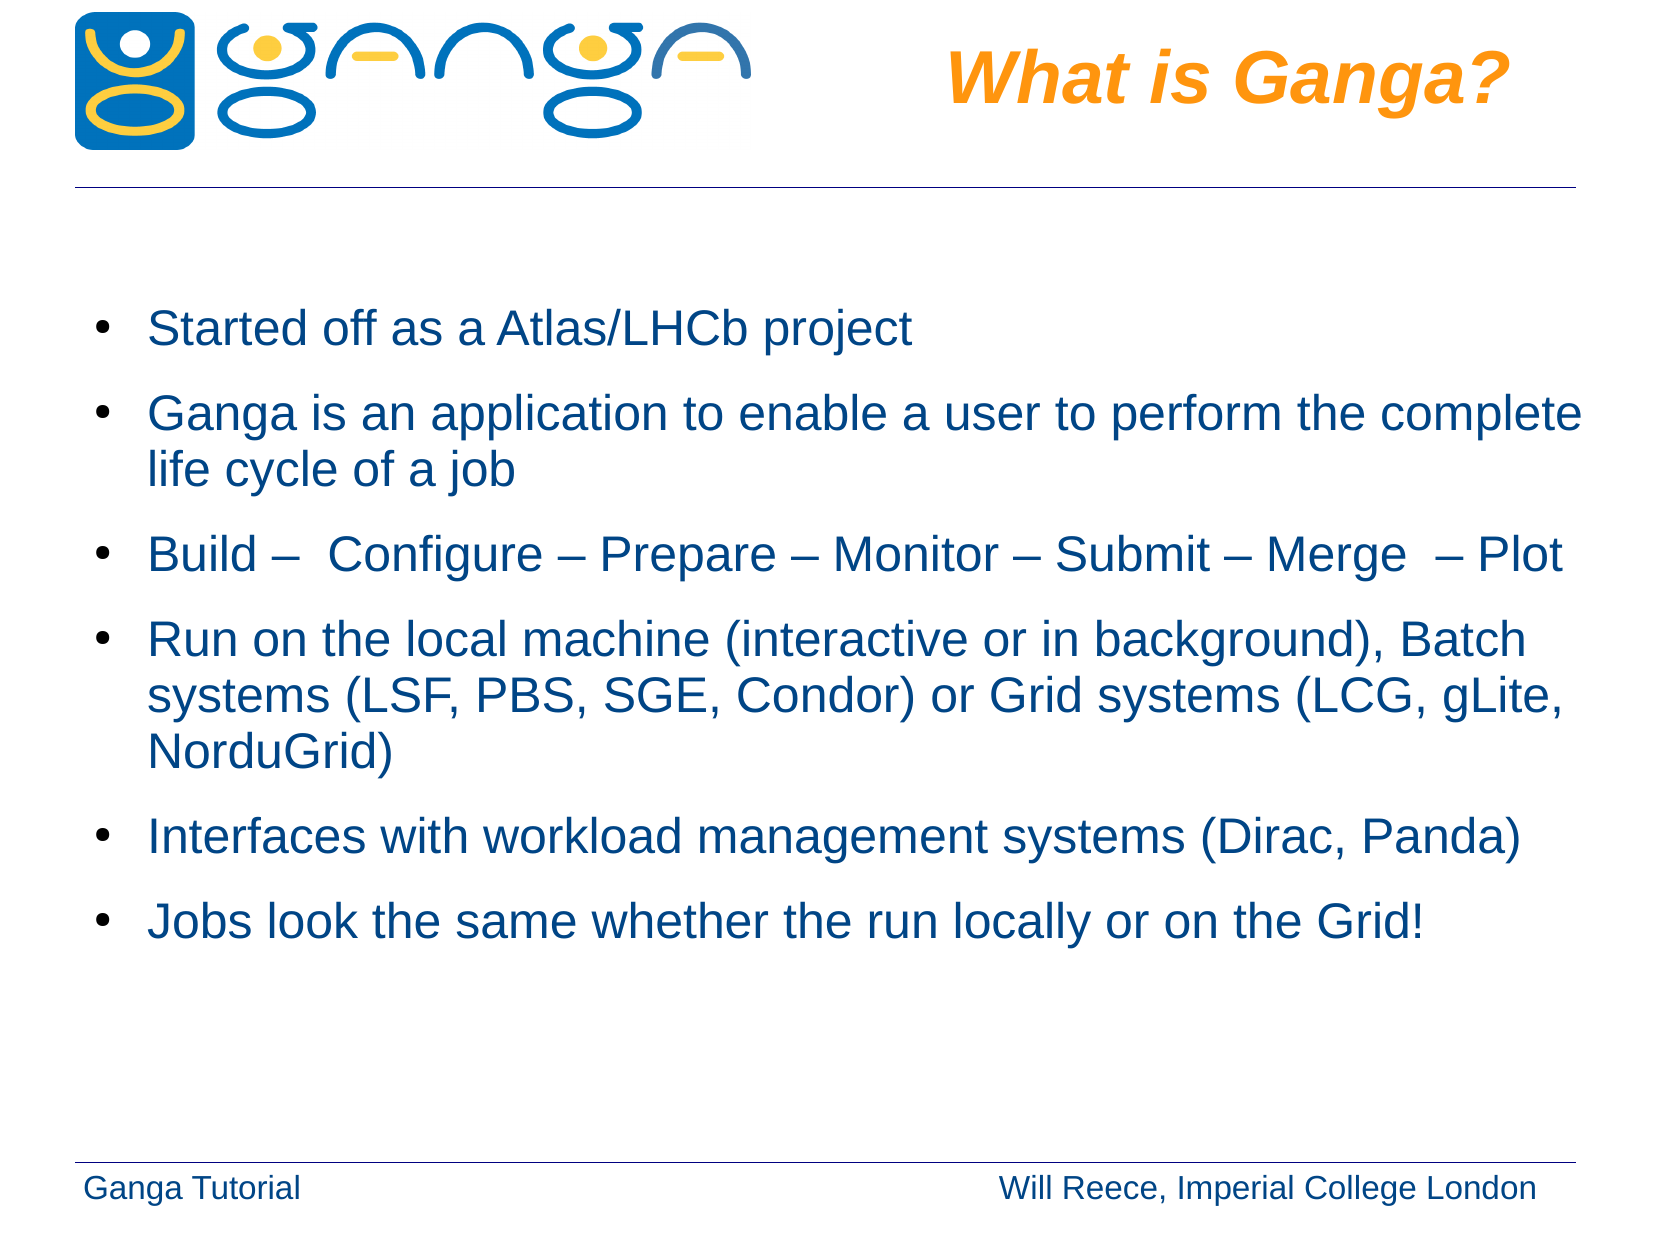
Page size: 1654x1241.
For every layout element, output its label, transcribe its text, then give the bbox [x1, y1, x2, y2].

title What is Ganga? [823, 35, 1635, 120]
text_box Ganga Tutorial [68, 1162, 76, 1215]
list Started off as a Atlas/LHCb project Ganga is an application to enable a user to perform the complete life cycle of a job Build – Configure – Prepare – Monitor – Submit – Merge – Plot Run on the local machine (interactive or in background), Batch systems (LSF, PBS, SGE, Condor) or Grid systems (LCG, gLite, NorduGrid) Interfaces with workload management systems (Dirac, Panda) Jobs look the same whether the run locally or on the Grid! [76, 300, 1613, 1219]
picture [75, 12, 751, 151]
